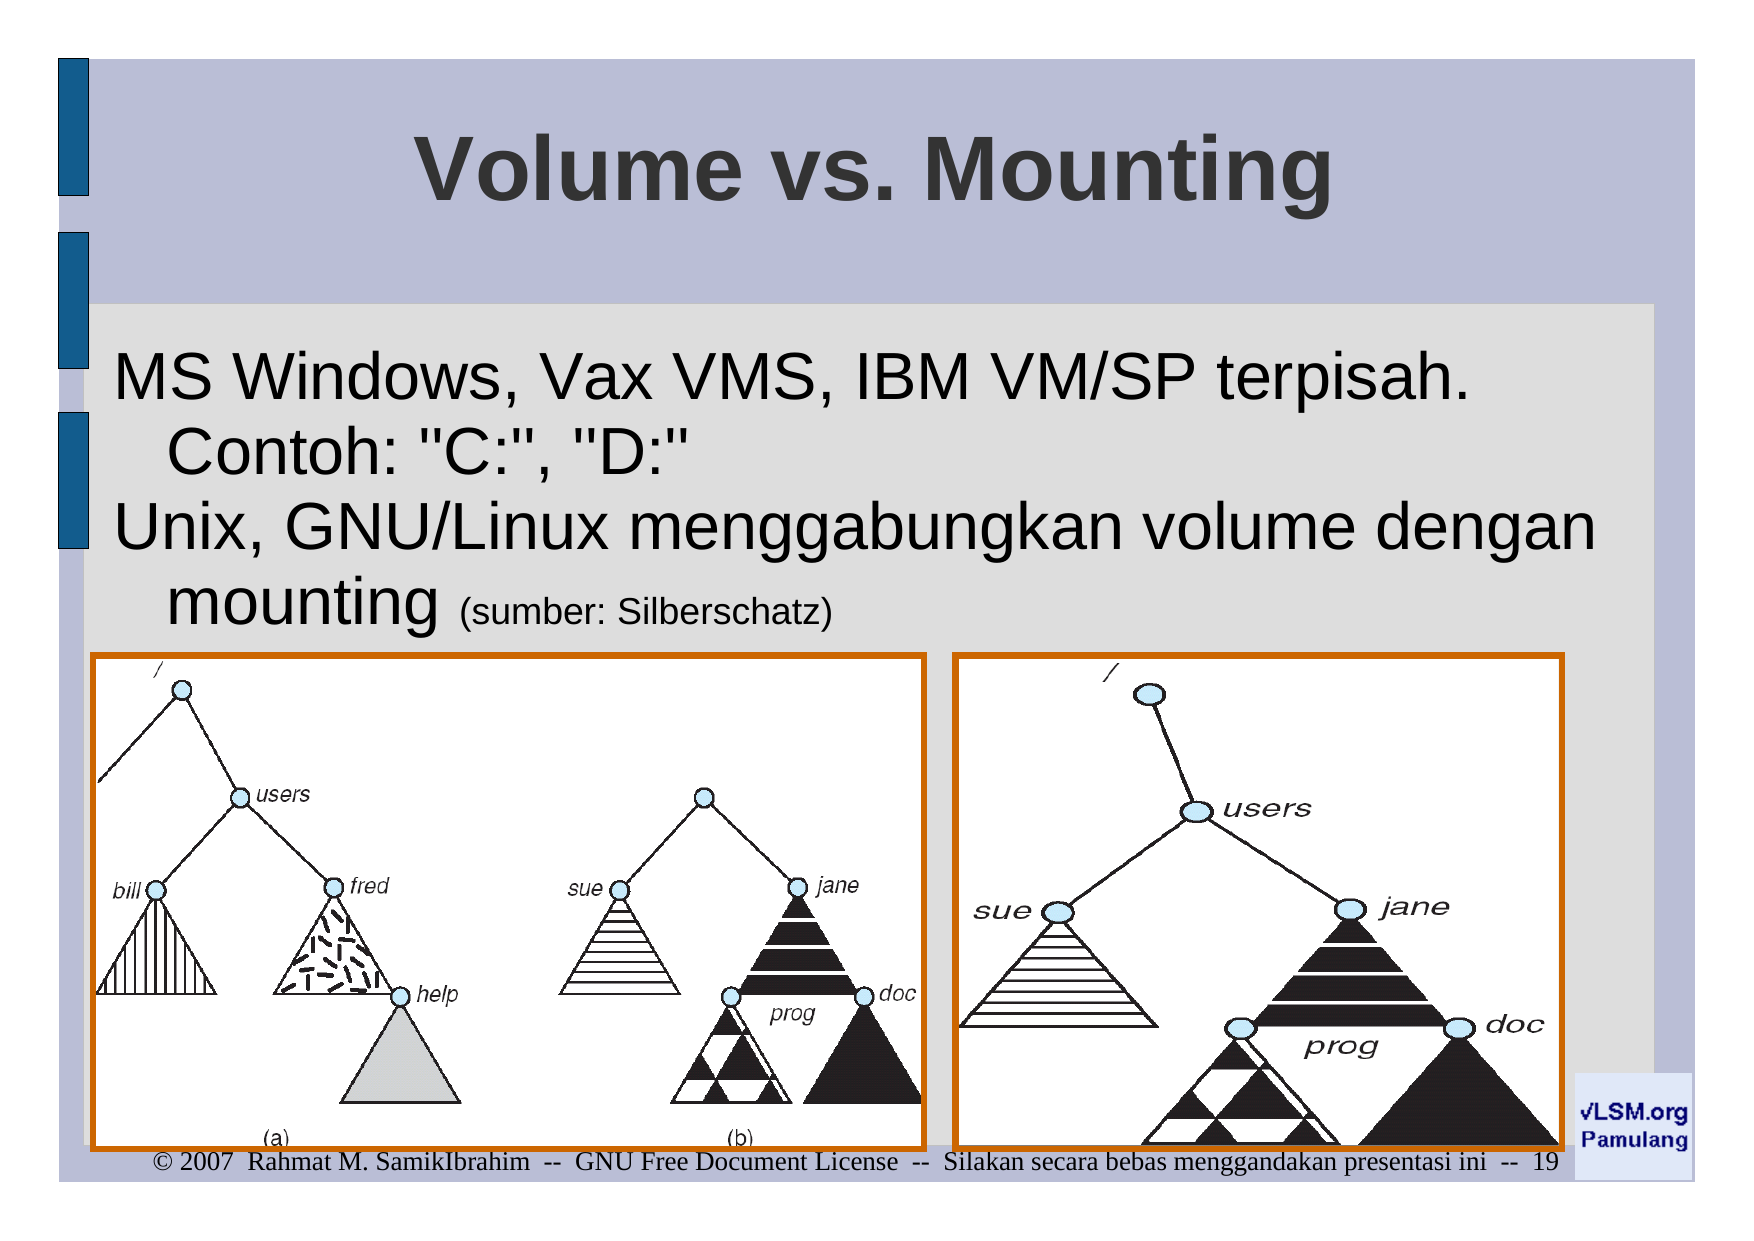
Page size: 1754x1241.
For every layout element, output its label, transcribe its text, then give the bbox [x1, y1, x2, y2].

picture [1575, 1073, 1692, 1180]
list MS Windows, Vax VMS, IBM VM/SP terpisah. Contoh: ''C:'', ''D:'' Unix, GNU/Linux menggabungkan volume dengan mounting (sumber: Silberschatz) [96, 339, 1656, 922]
picture [958, 658, 1559, 1147]
title Volume vs. Mounting [95, 74, 1655, 263]
picture [96, 658, 922, 1147]
